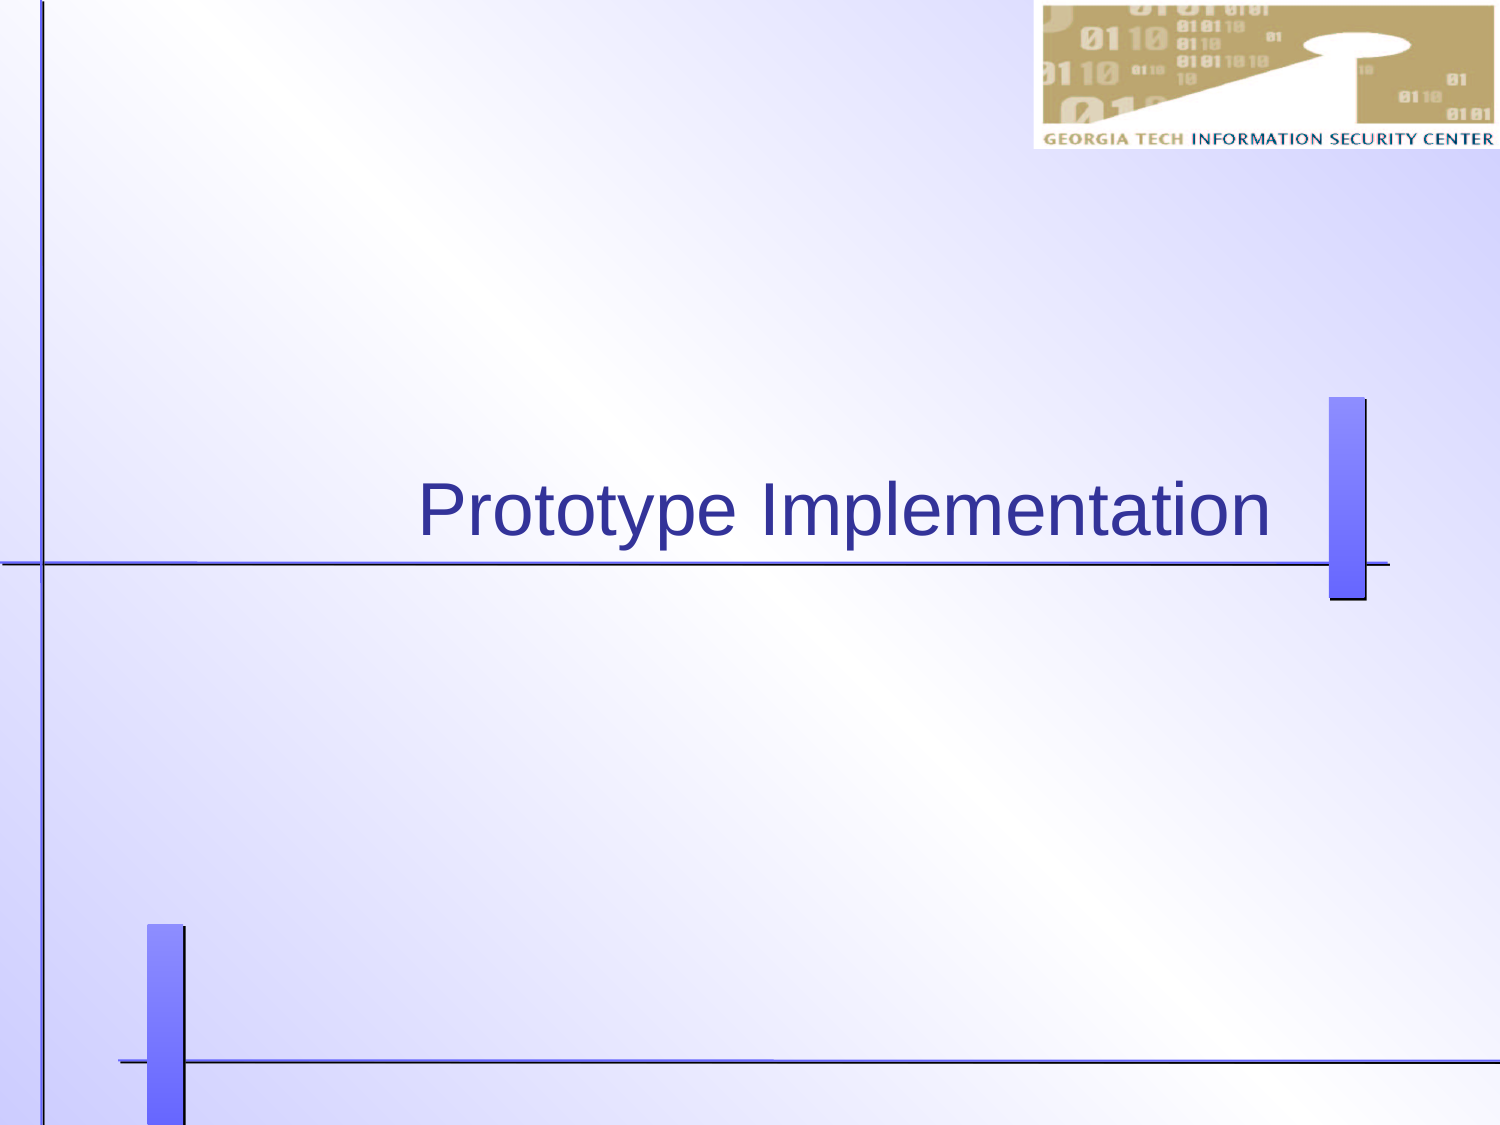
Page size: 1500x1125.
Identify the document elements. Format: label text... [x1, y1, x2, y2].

picture [1033, 16, 1500, 112]
text_box Prototype Implementation [0, 378, 1329, 634]
